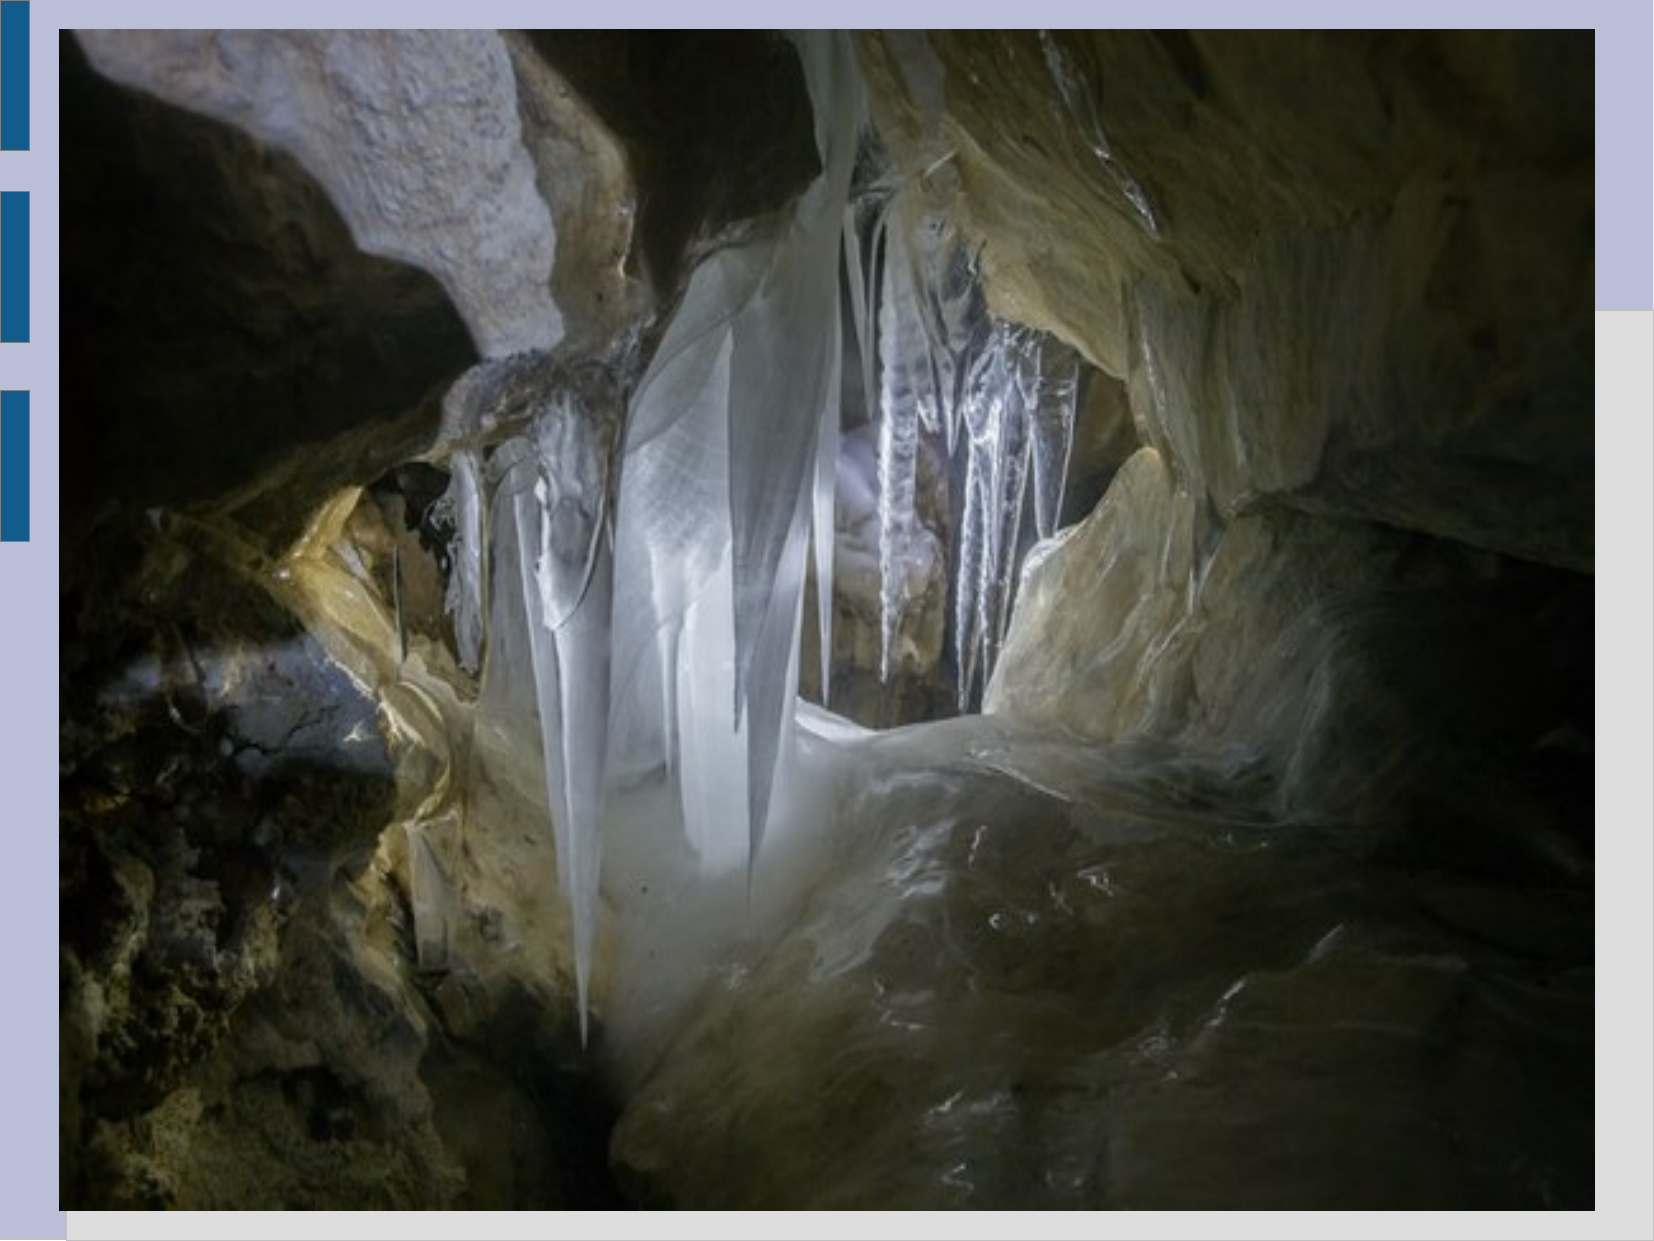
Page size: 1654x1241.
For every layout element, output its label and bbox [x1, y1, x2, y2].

picture [59, 29, 1595, 1211]
